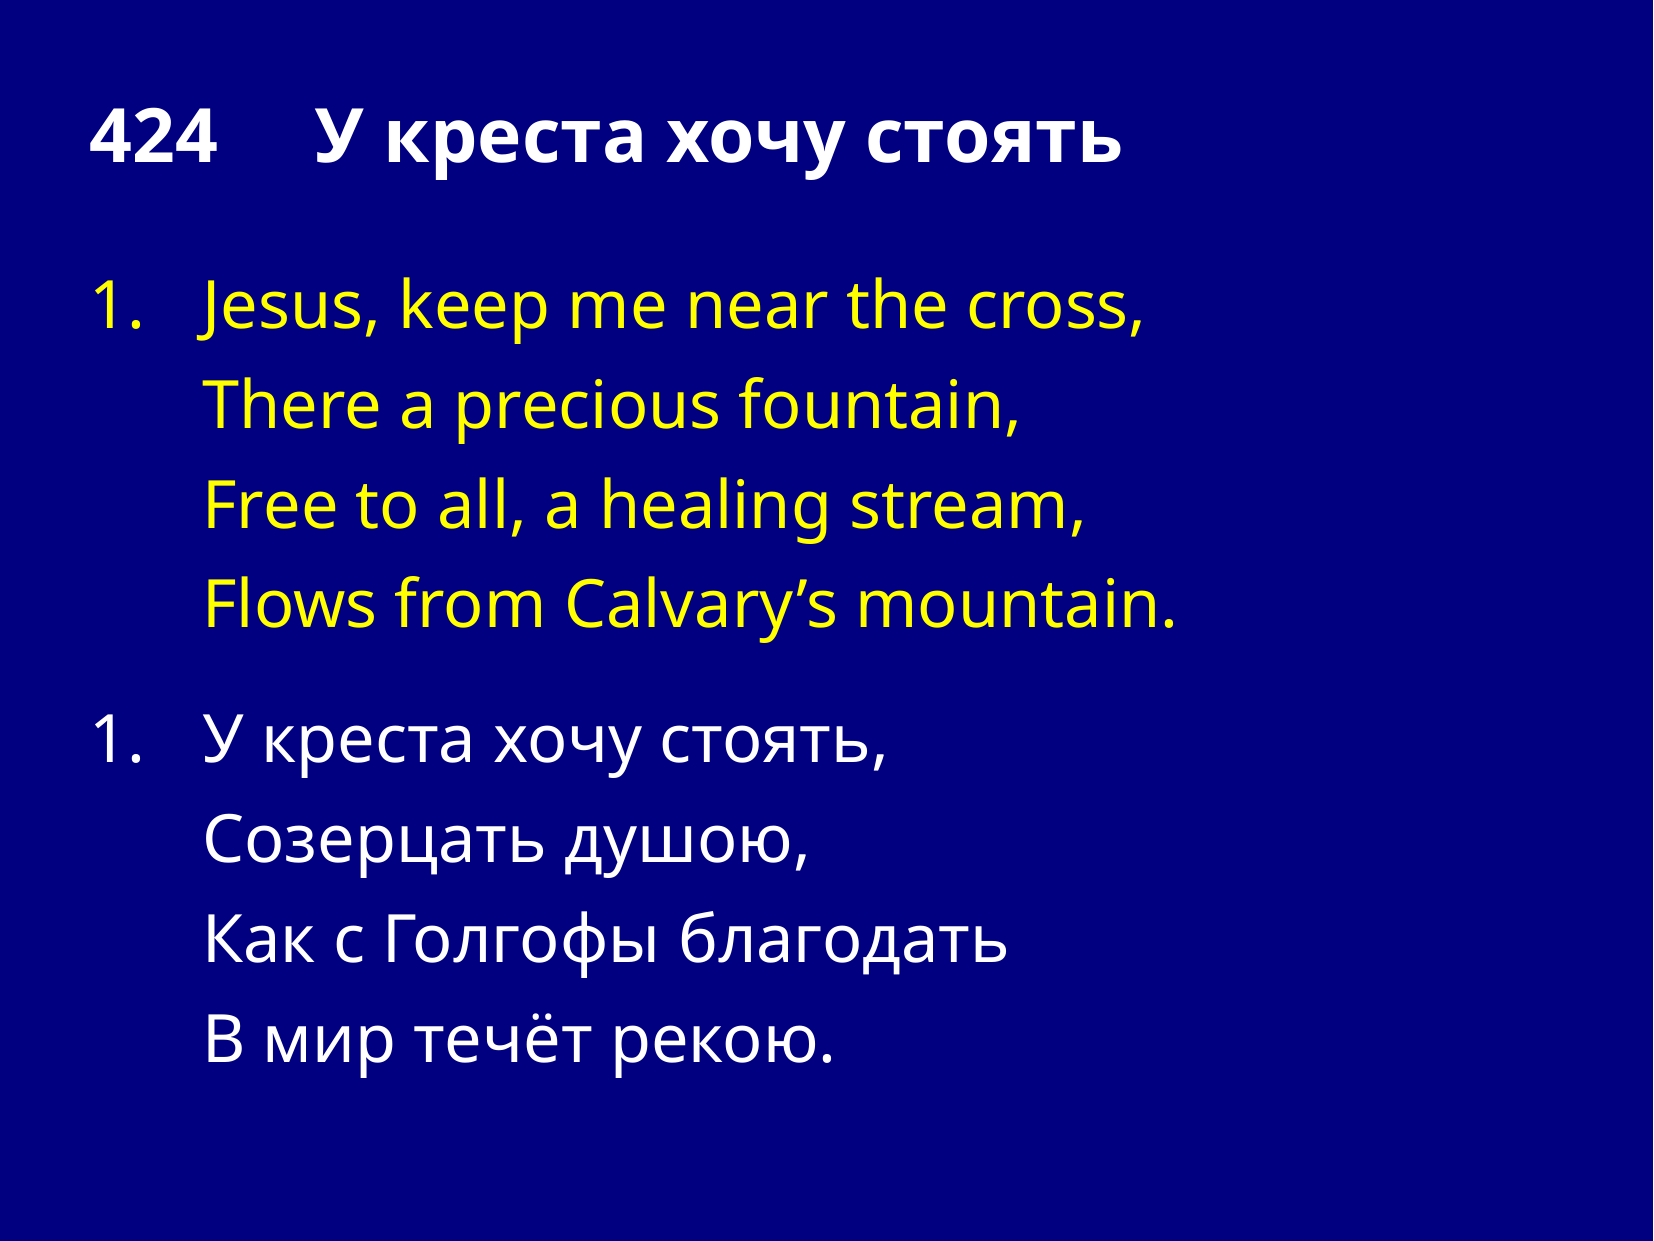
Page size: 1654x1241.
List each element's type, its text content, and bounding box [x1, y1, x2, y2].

text_box 1. Jesus, keep me near the cross, There a precious fountain, Free to all, a healing stream, Flows from Calvary’s mountain. [75, 188, 1576, 638]
text_box 424 У креста хочу стоять [75, 75, 1576, 188]
text_box 1. У креста хочу стоять, Созерцать душою, Как с Голгофы благодать В мир течёт рекою. [75, 675, 1576, 1163]
